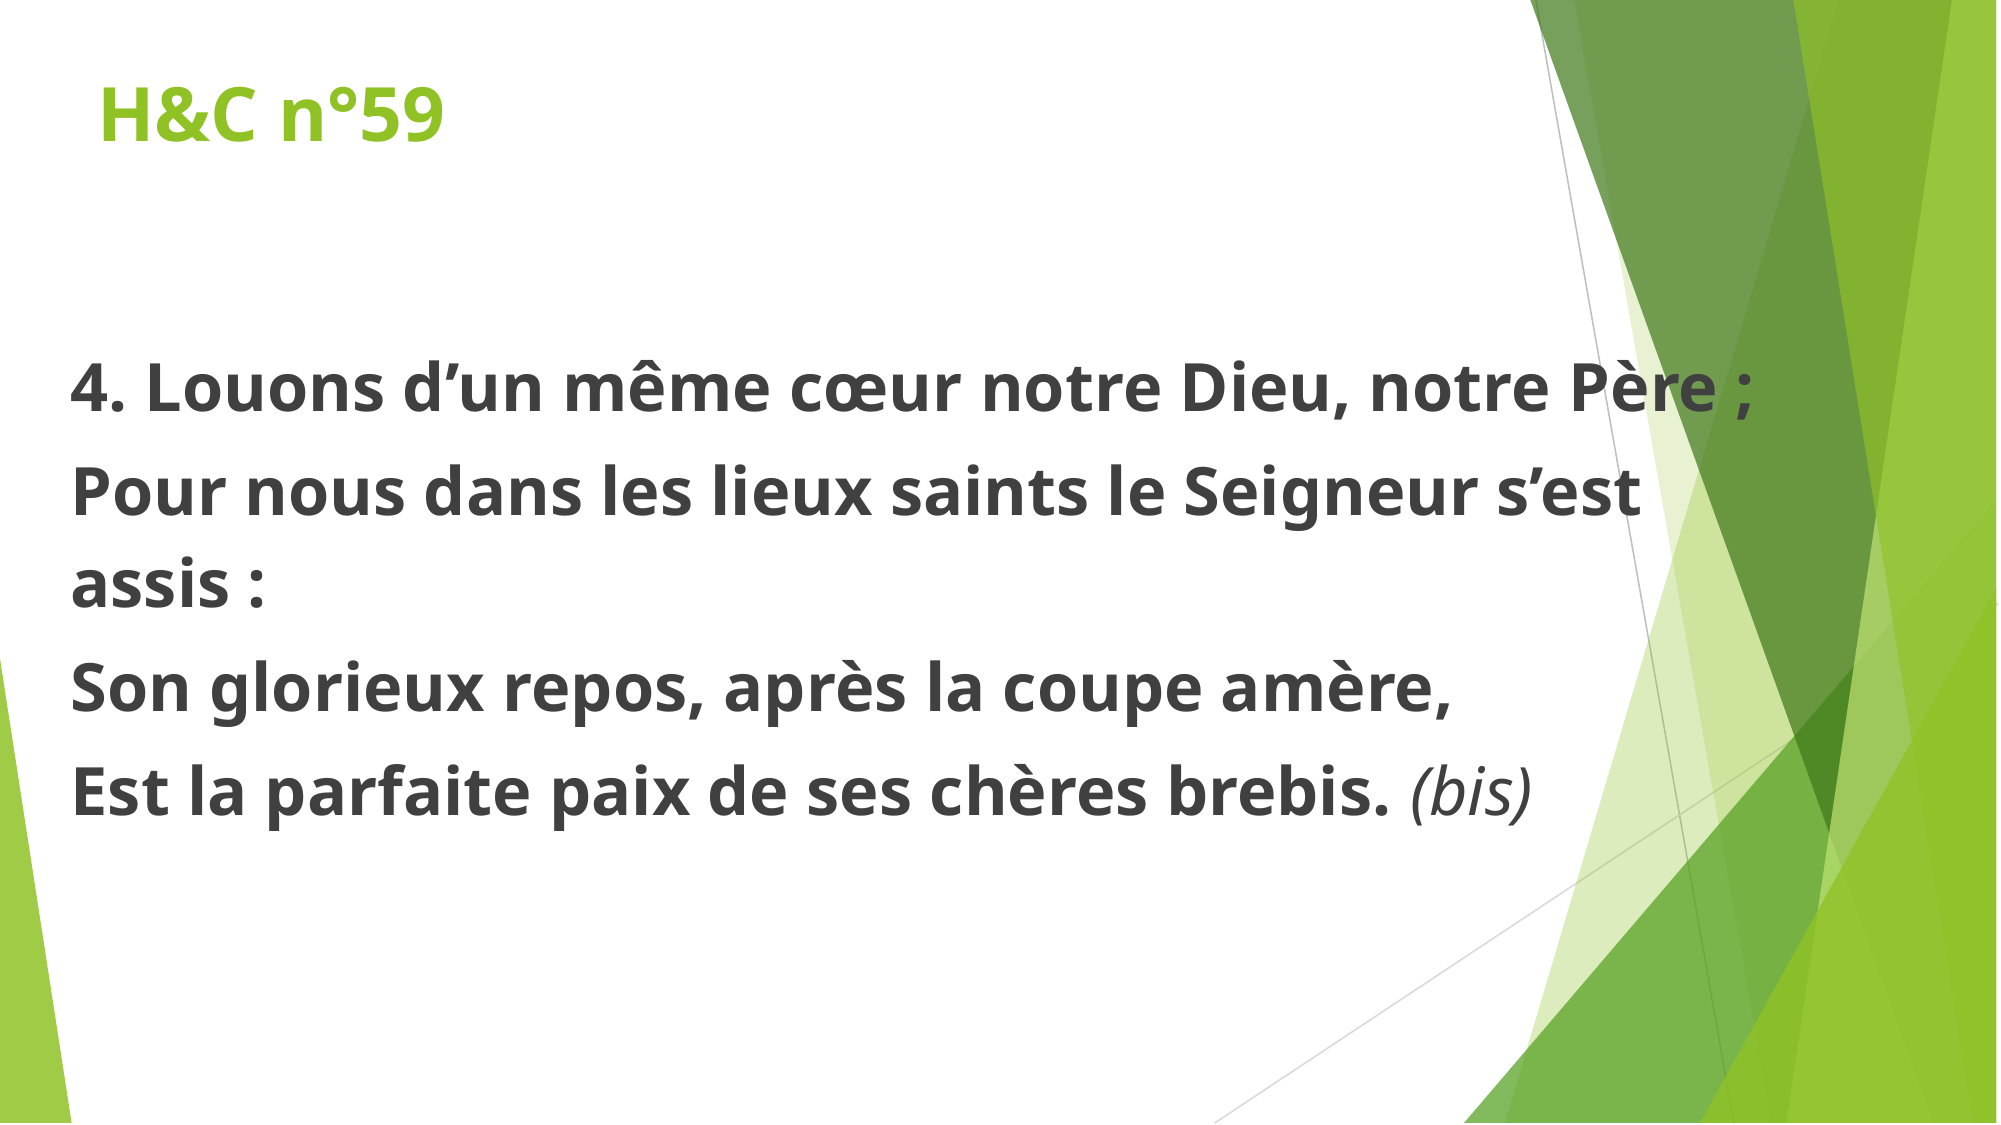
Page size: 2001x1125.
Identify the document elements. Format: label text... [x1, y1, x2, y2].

text_box H&C n°59 [82, 59, 496, 166]
text_box 4. Louons d’un même cœur notre Dieu, notre Père ; Pour nous dans les lieux saints le Seigneur s’est assis : Son glorieux repos, après la coupe amère, Est la parfaite paix de ses chères brebis. (bis) [55, 325, 1865, 1080]
